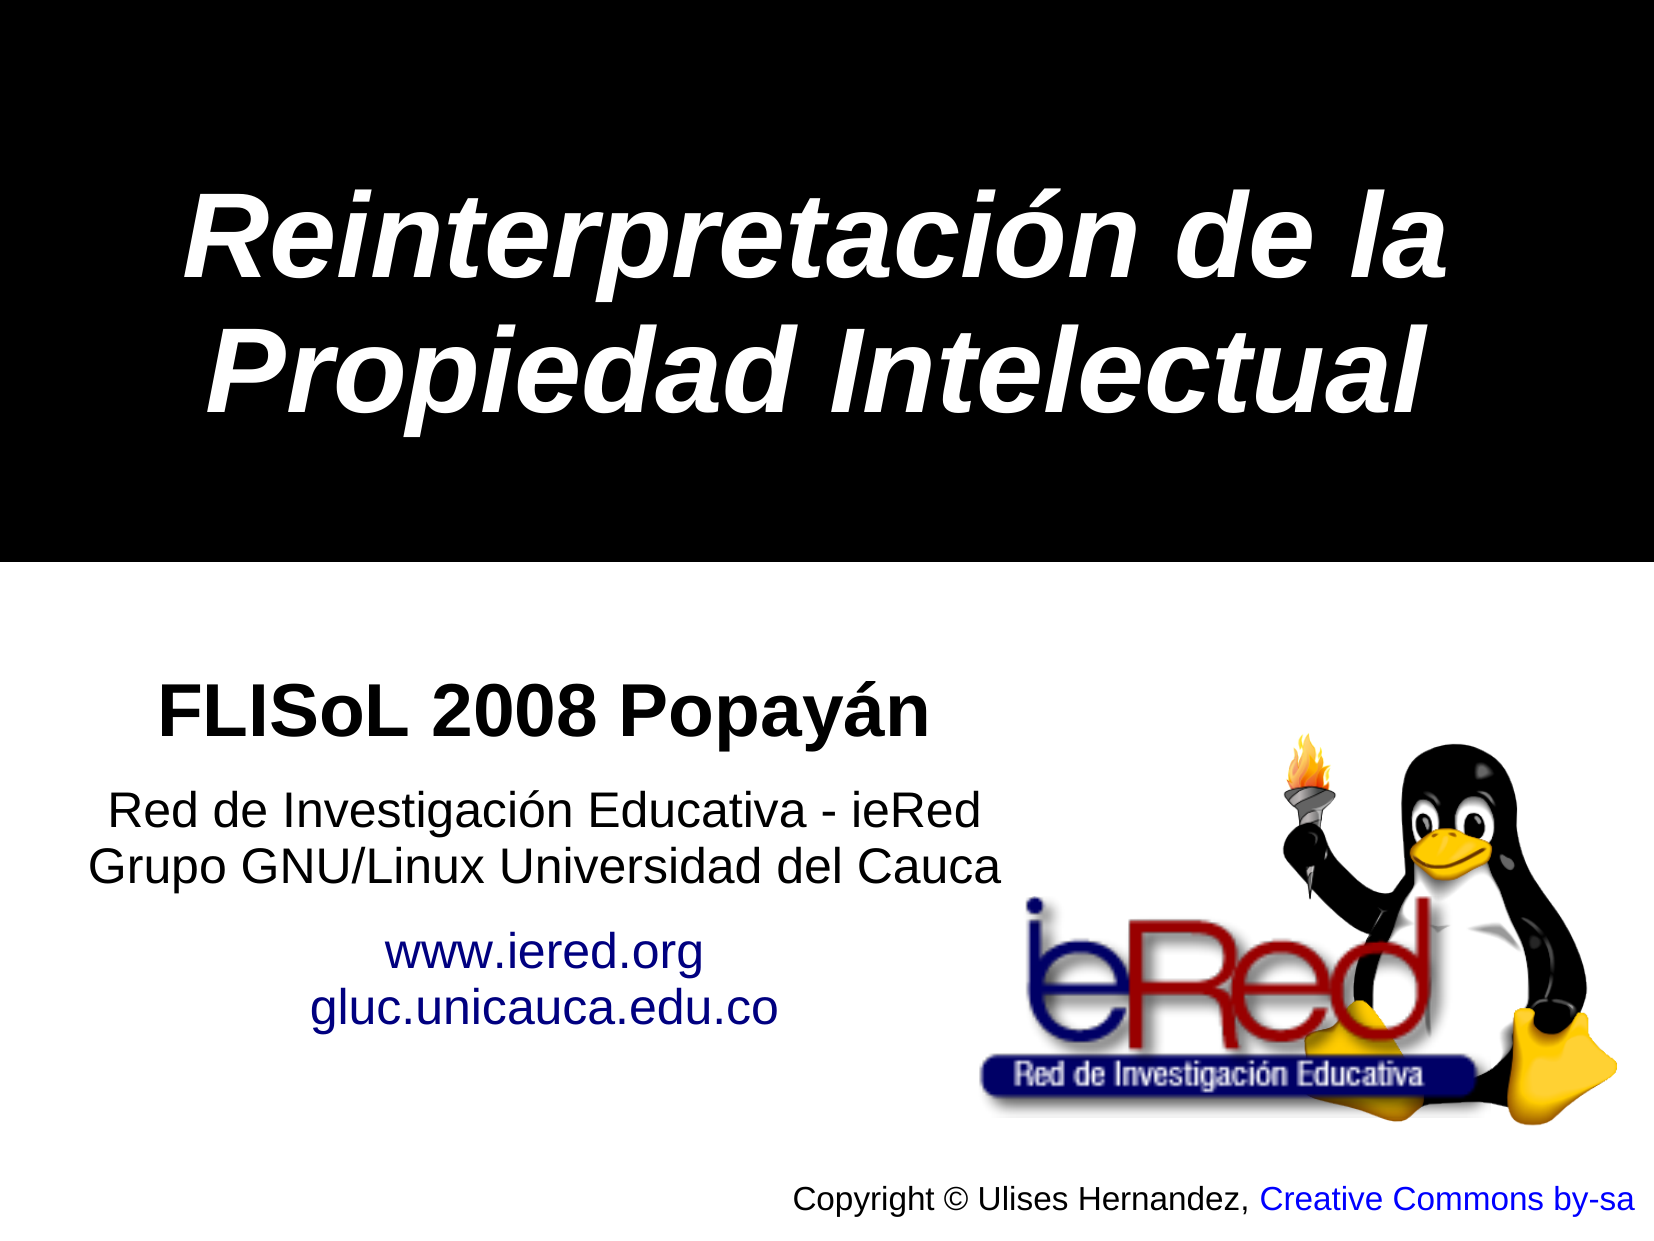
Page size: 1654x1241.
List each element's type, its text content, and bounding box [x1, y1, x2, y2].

text_box Reinterpretación de la Propiedad Intelectual [182, 168, 1426, 439]
picture [978, 724, 1627, 1131]
text_box [0, 0, 1654, 562]
text_box Copyright © Ulises Hernandez, Creative Commons by-sa [792, 1180, 1636, 1219]
text_box FLISoL 2008 Popayán Red de Investigación Educativa - ieRed Grupo GNU/Linux Universidad del Cauca www.iered.org gluc.unicauca.edu.co [87, 668, 984, 1035]
